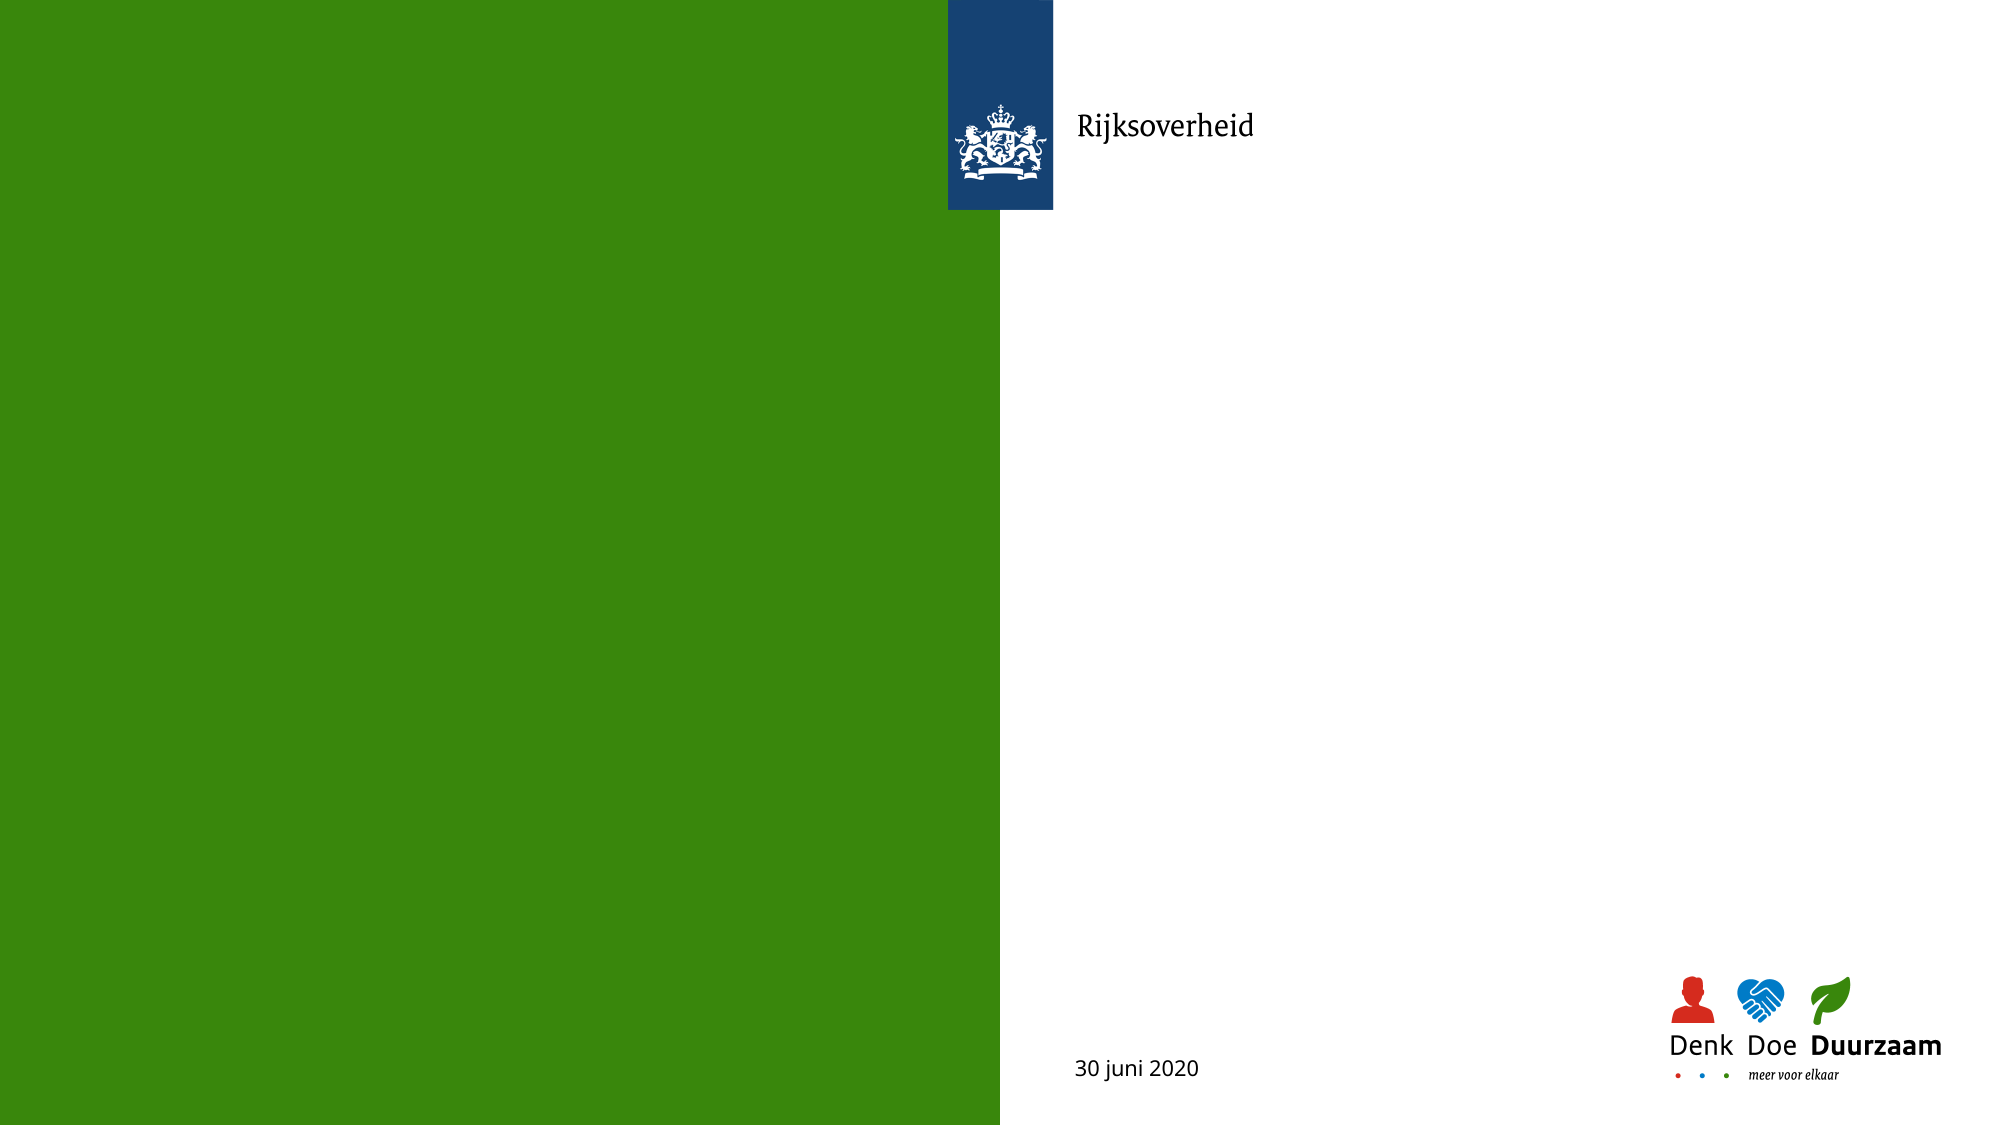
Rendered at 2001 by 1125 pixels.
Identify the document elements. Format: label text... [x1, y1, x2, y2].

text_box 30 juni 2020 [1074, 1054, 1631, 1085]
